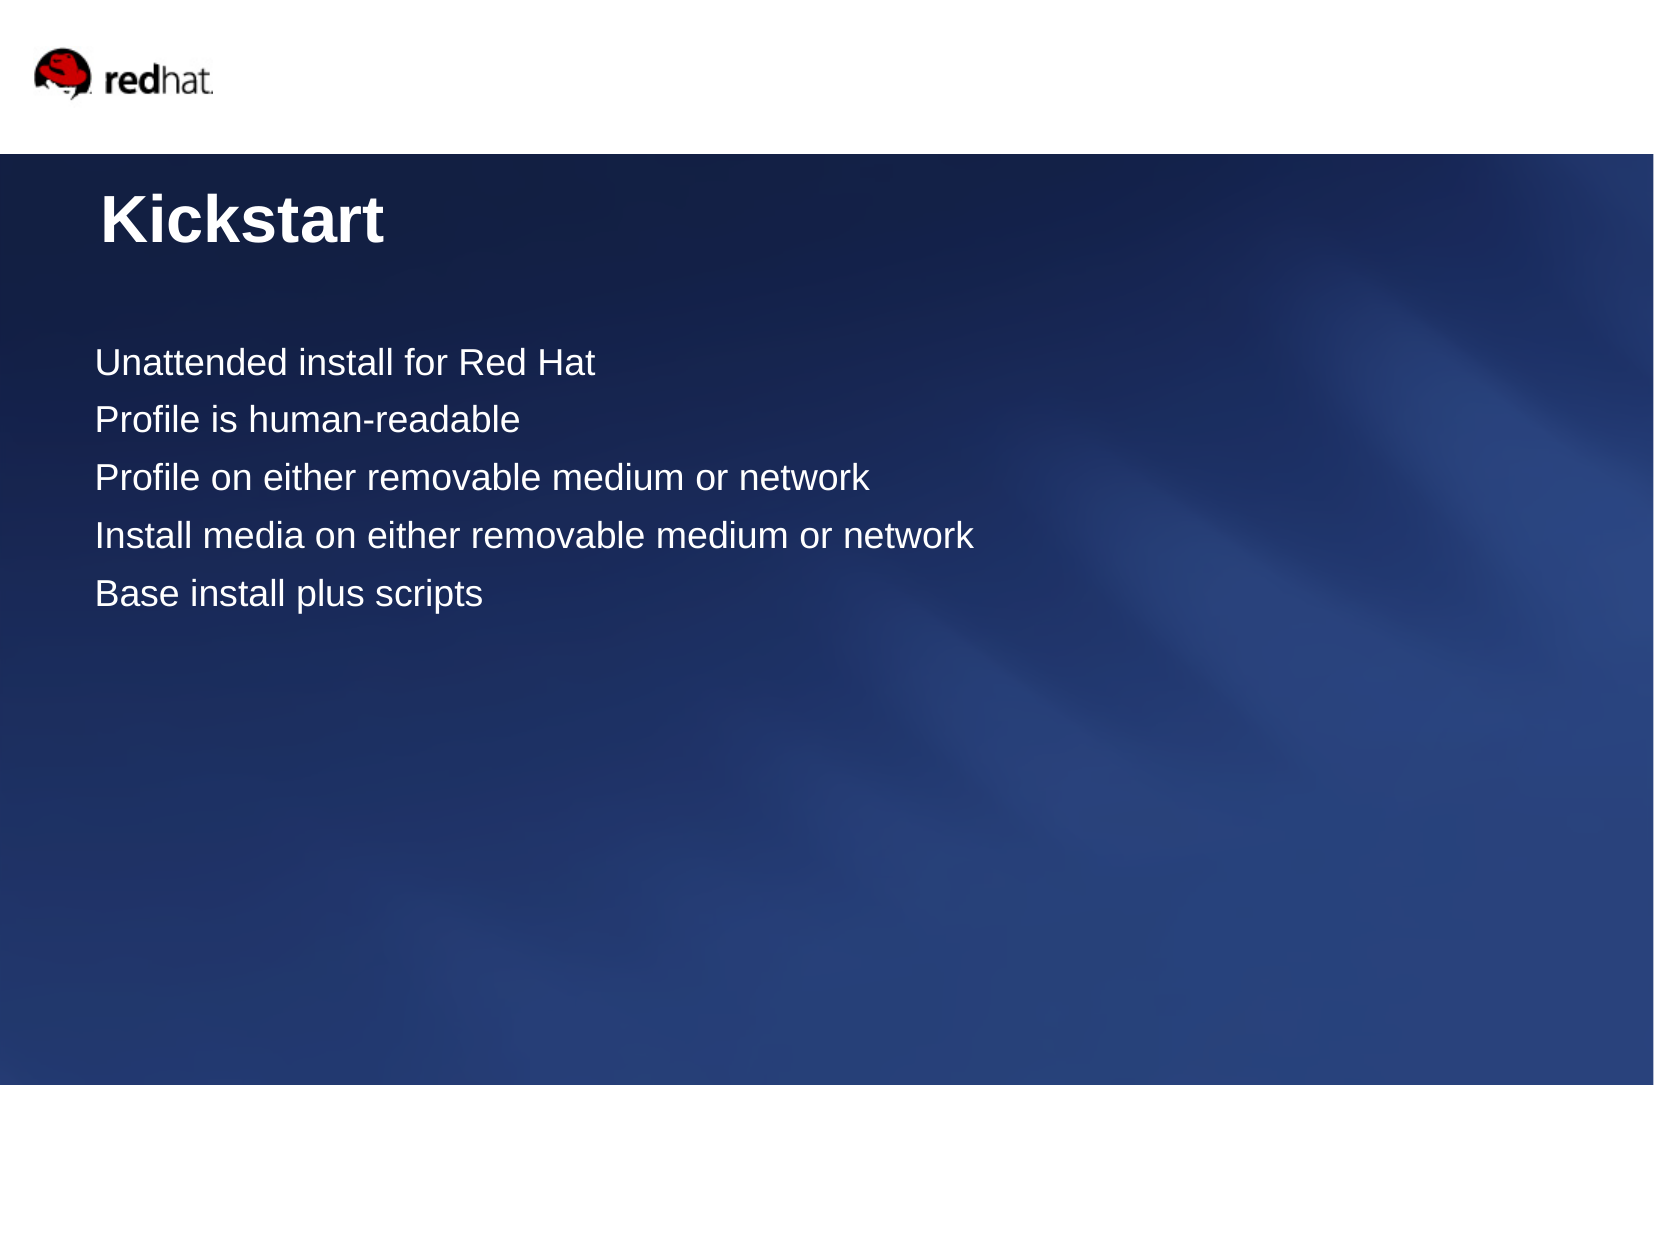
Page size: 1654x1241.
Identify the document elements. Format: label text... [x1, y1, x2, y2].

picture [0, 154, 1654, 1085]
list Unattended install for Red Hat Profile is human-readable Profile on either removable medium or network Install media on either removable medium or network Base install plus scripts [94, 341, 1501, 1119]
title Kickstart [100, 164, 1506, 275]
picture [33, 46, 213, 108]
